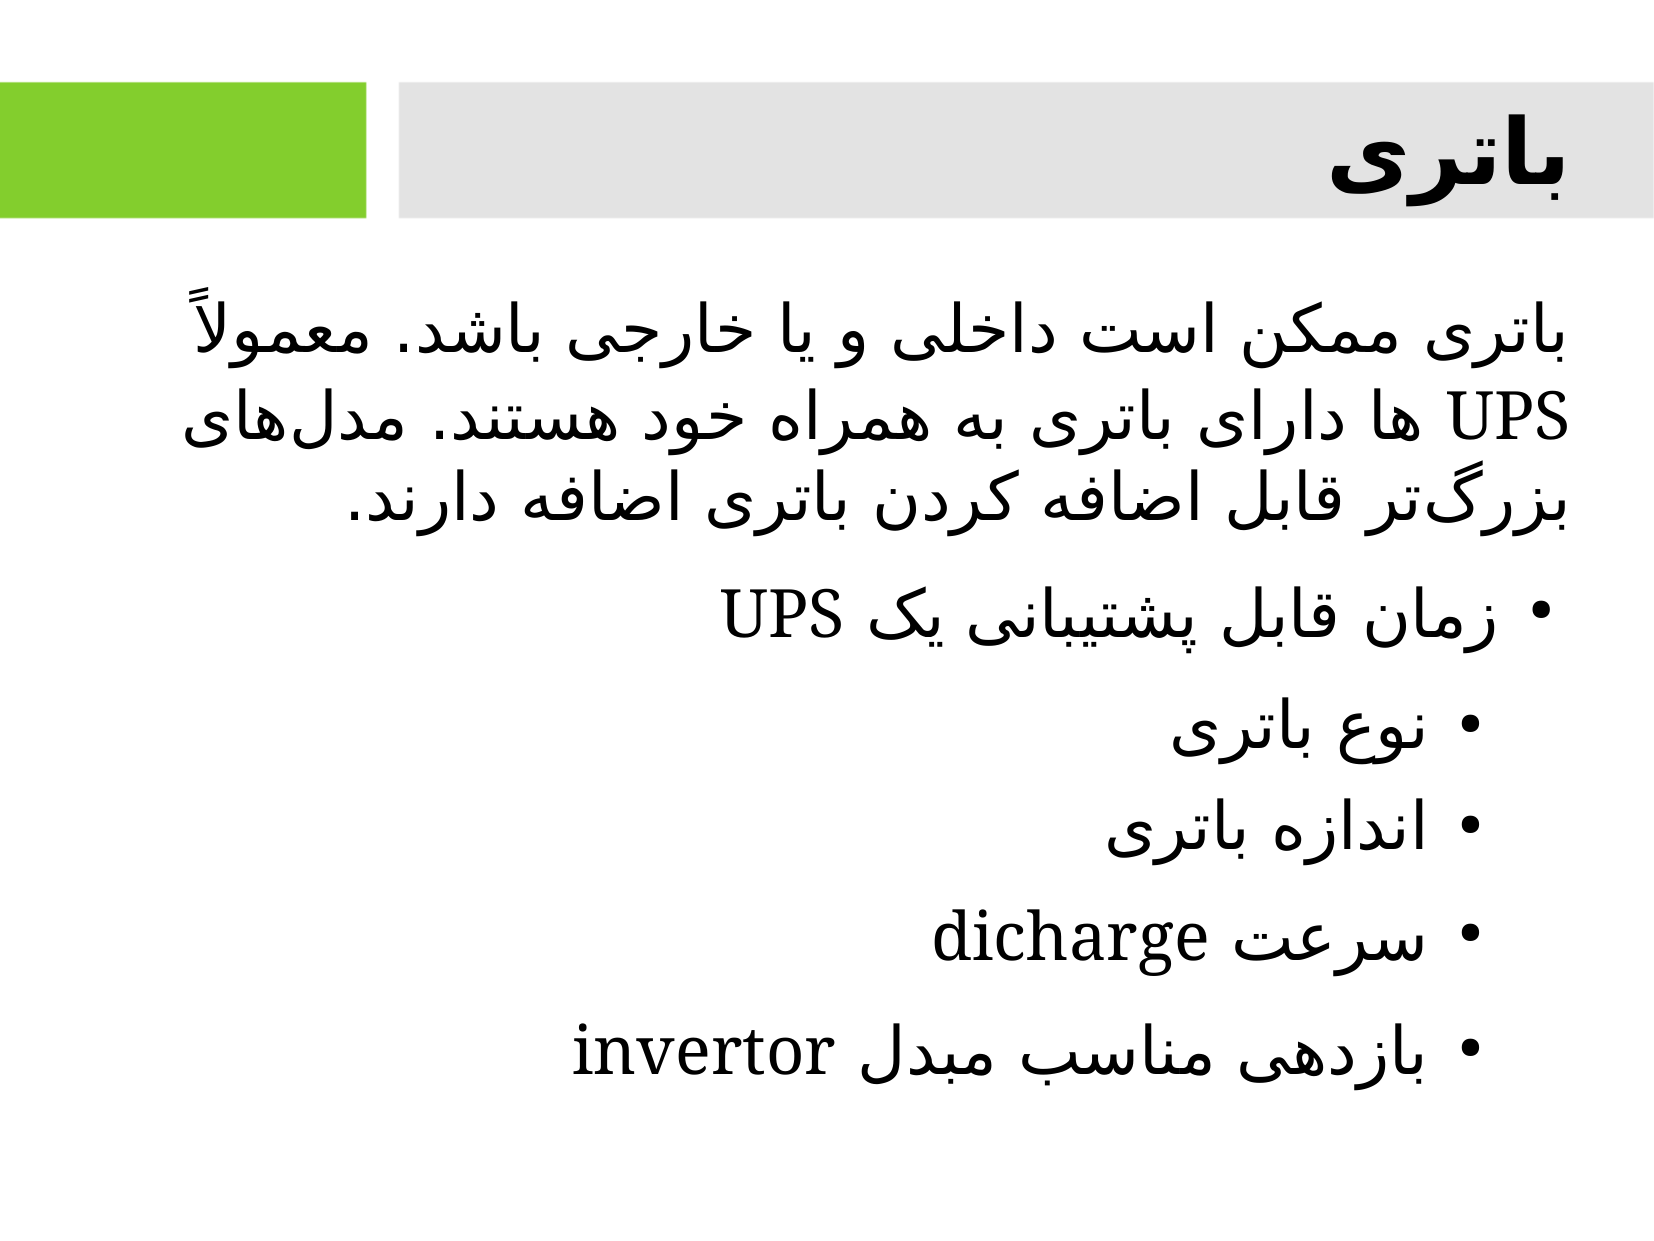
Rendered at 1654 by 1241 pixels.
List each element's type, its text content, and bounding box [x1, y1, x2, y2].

list باتری ممکن است داخلی و یا خارجی باشد. معمولاً UPS ها دارای باتری به همراه خود هستند. مدل‌های بزرگ‌تر قابل اضافه کردن باتری اضافه دارند. زمان قابل پشتیبانی یک UPS نوع باتری اندازه باتری سرعت dicharge بازدهی مناسب مبدل invertor [82, 290, 1571, 1182]
title باتری [82, 49, 1571, 257]
picture [0, 0, 1654, 1241]
